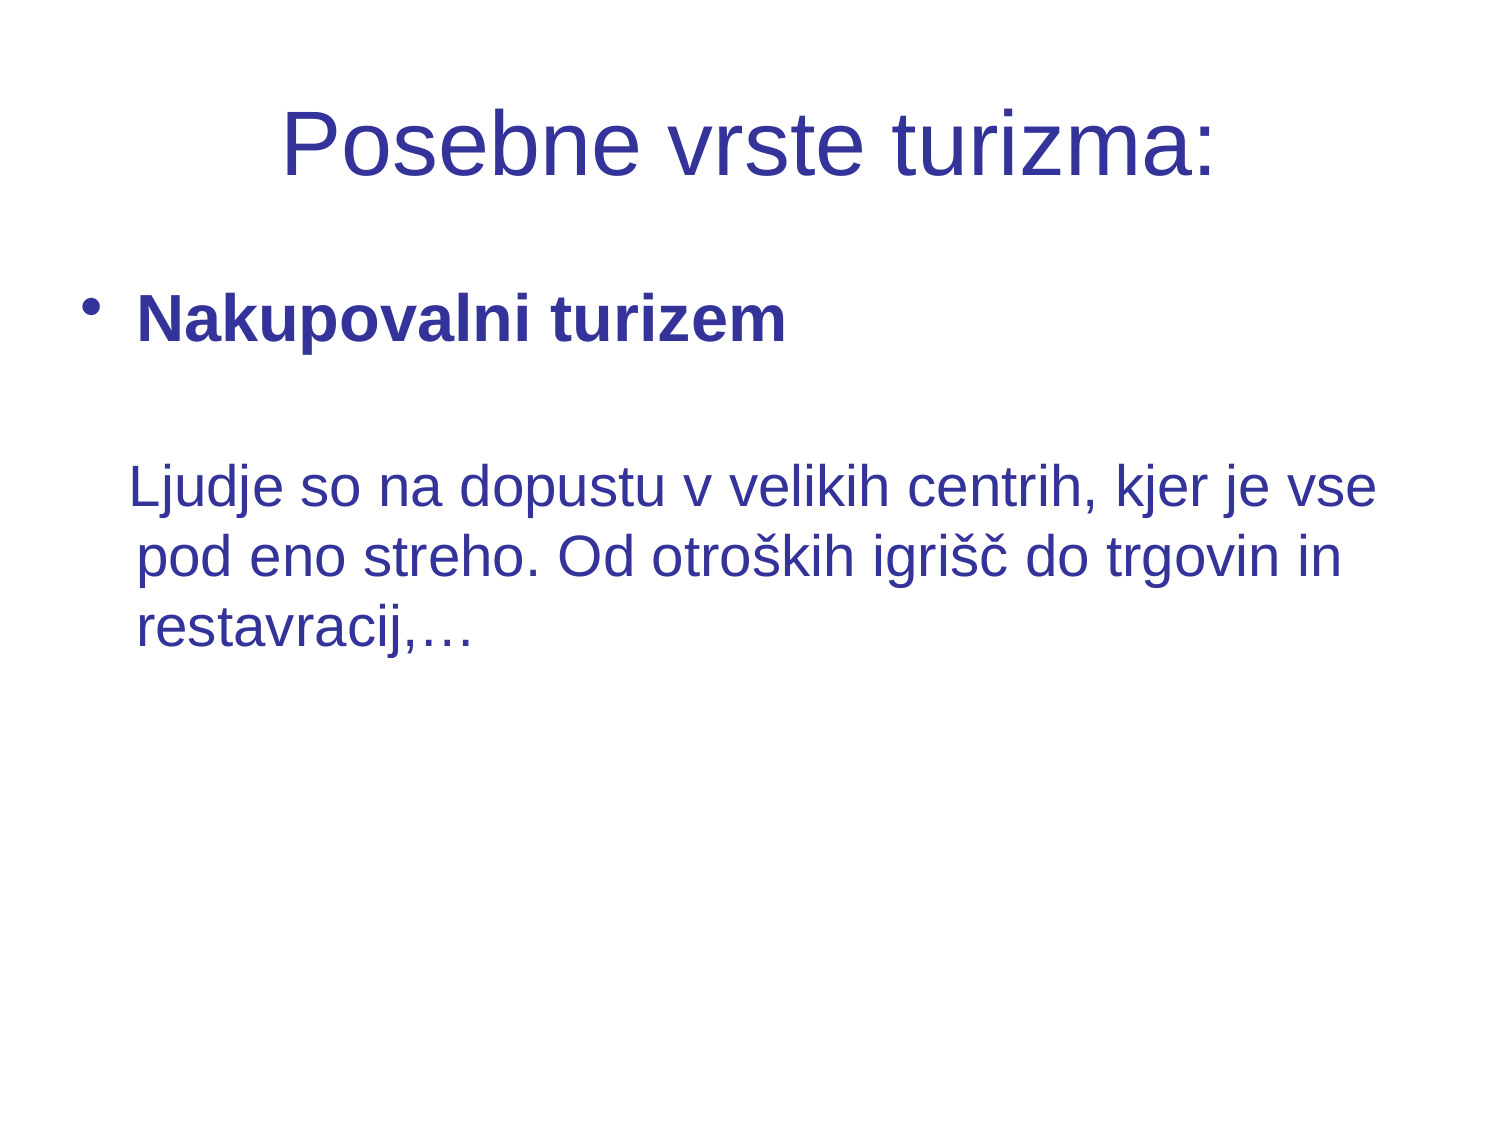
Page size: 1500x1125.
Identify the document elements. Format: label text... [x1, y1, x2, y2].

list Nakupovalni turizem Ljudje so na dopustu v velikih centrih, kjer je vse pod eno streho. Od otroških igrišč do trgovin in restavracij,… [64, 267, 1415, 1010]
title Posebne vrste turizma: [75, 45, 1425, 233]
